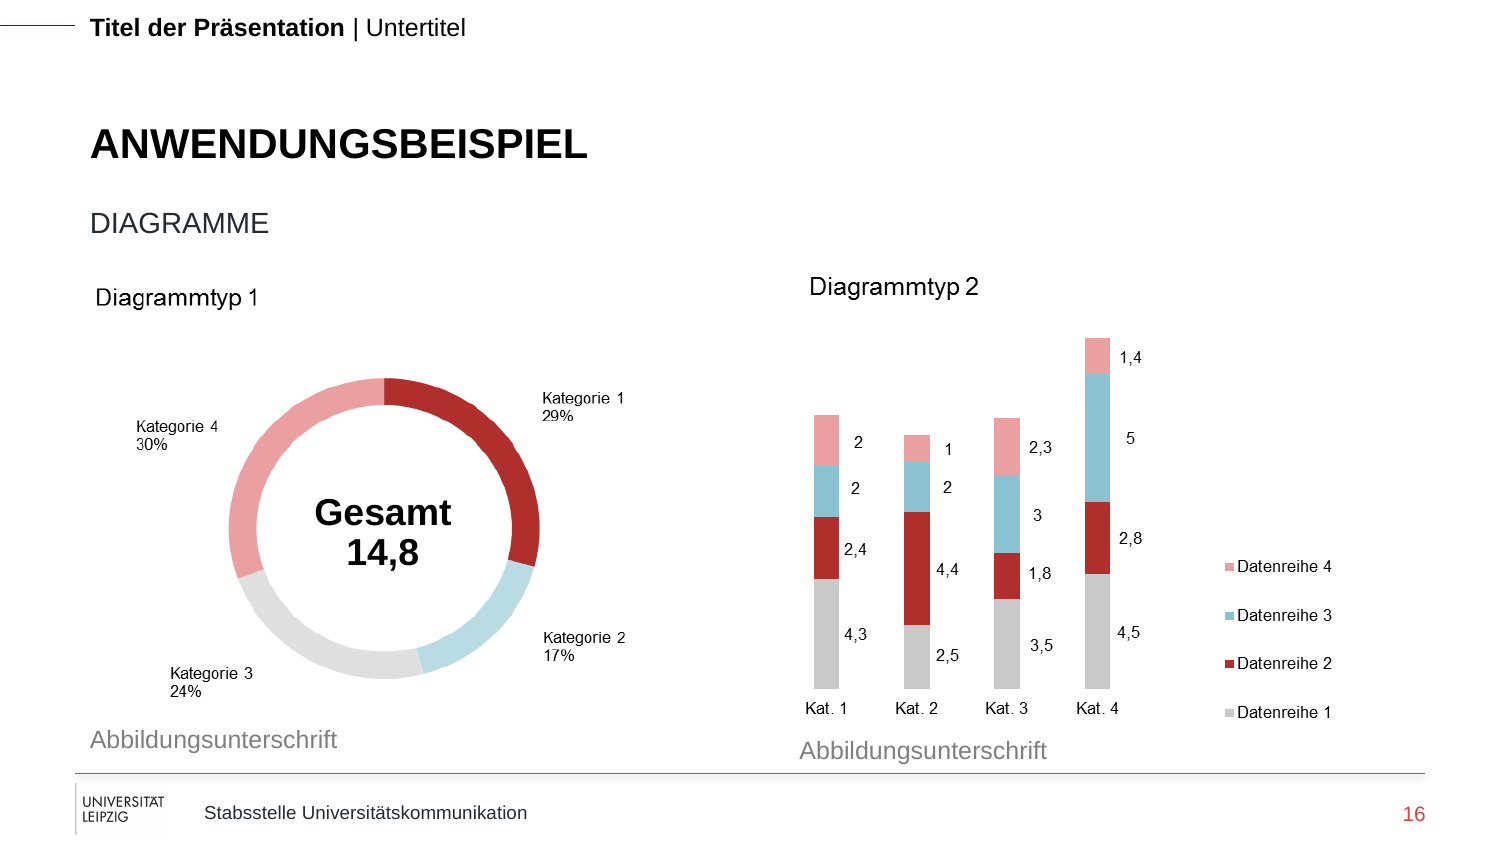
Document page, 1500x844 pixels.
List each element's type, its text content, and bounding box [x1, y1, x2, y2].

list Abbildungsunterschrift [75, 716, 784, 771]
text_box Abbildungsunterschrift [784, 727, 1416, 782]
slide_number <number> [1303, 800, 1426, 834]
title Anwendungsbeispiel [75, 50, 1425, 175]
chart [68, 256, 699, 732]
chart [762, 241, 1424, 746]
text_box Gesamt 14,8 [297, 485, 469, 582]
text_box DIAGRAMME [75, 174, 1224, 247]
picture [75, 782, 165, 836]
list Abbildungsunterschrift [1416, 716, 1425, 771]
